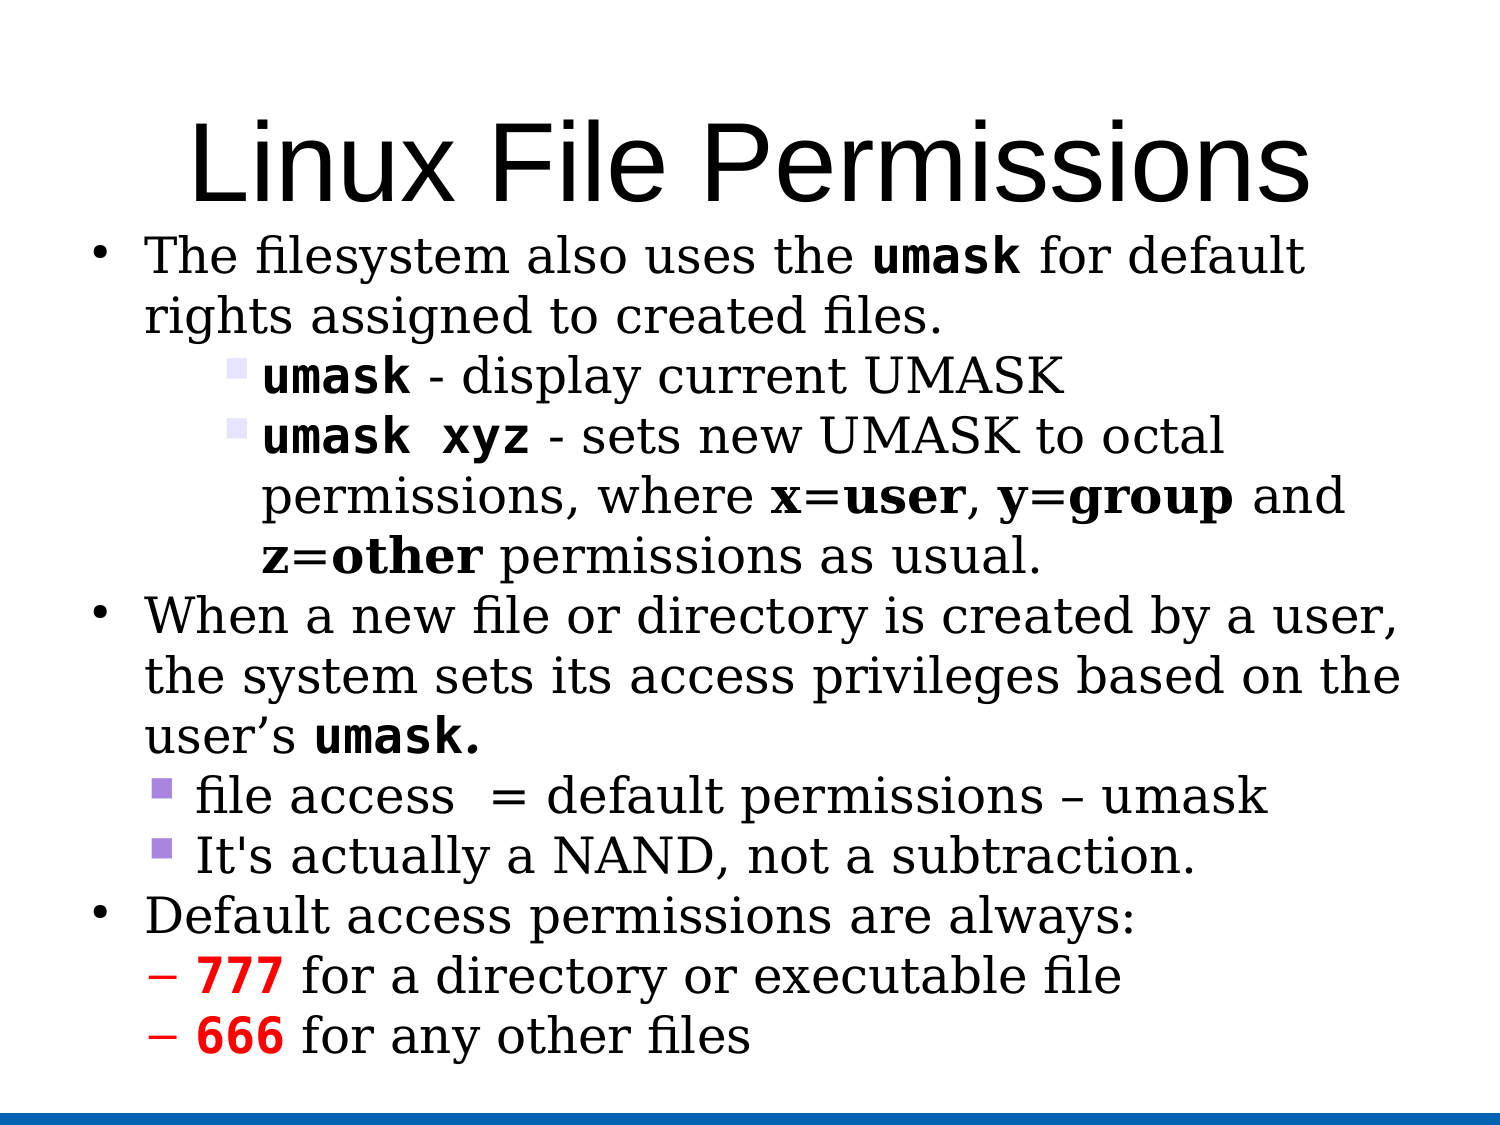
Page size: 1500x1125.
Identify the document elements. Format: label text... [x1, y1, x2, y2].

title Linux File Permissions [112, 62, 1388, 215]
list The filesystem also uses the umask for default rights assigned to created files. umask - display current UMASK umask xyz - sets new UMASK to octal permissions, where x=user, y=group and z=other permissions as usual. When a new file or directory is created by a user, the system sets its access privileges based on the user’s umask. file access = default permissions – umask It's actually a NAND, not a subtraction. Default access permissions are always: 777 for a directory or executable file 666 for any other files [59, 215, 1447, 1057]
